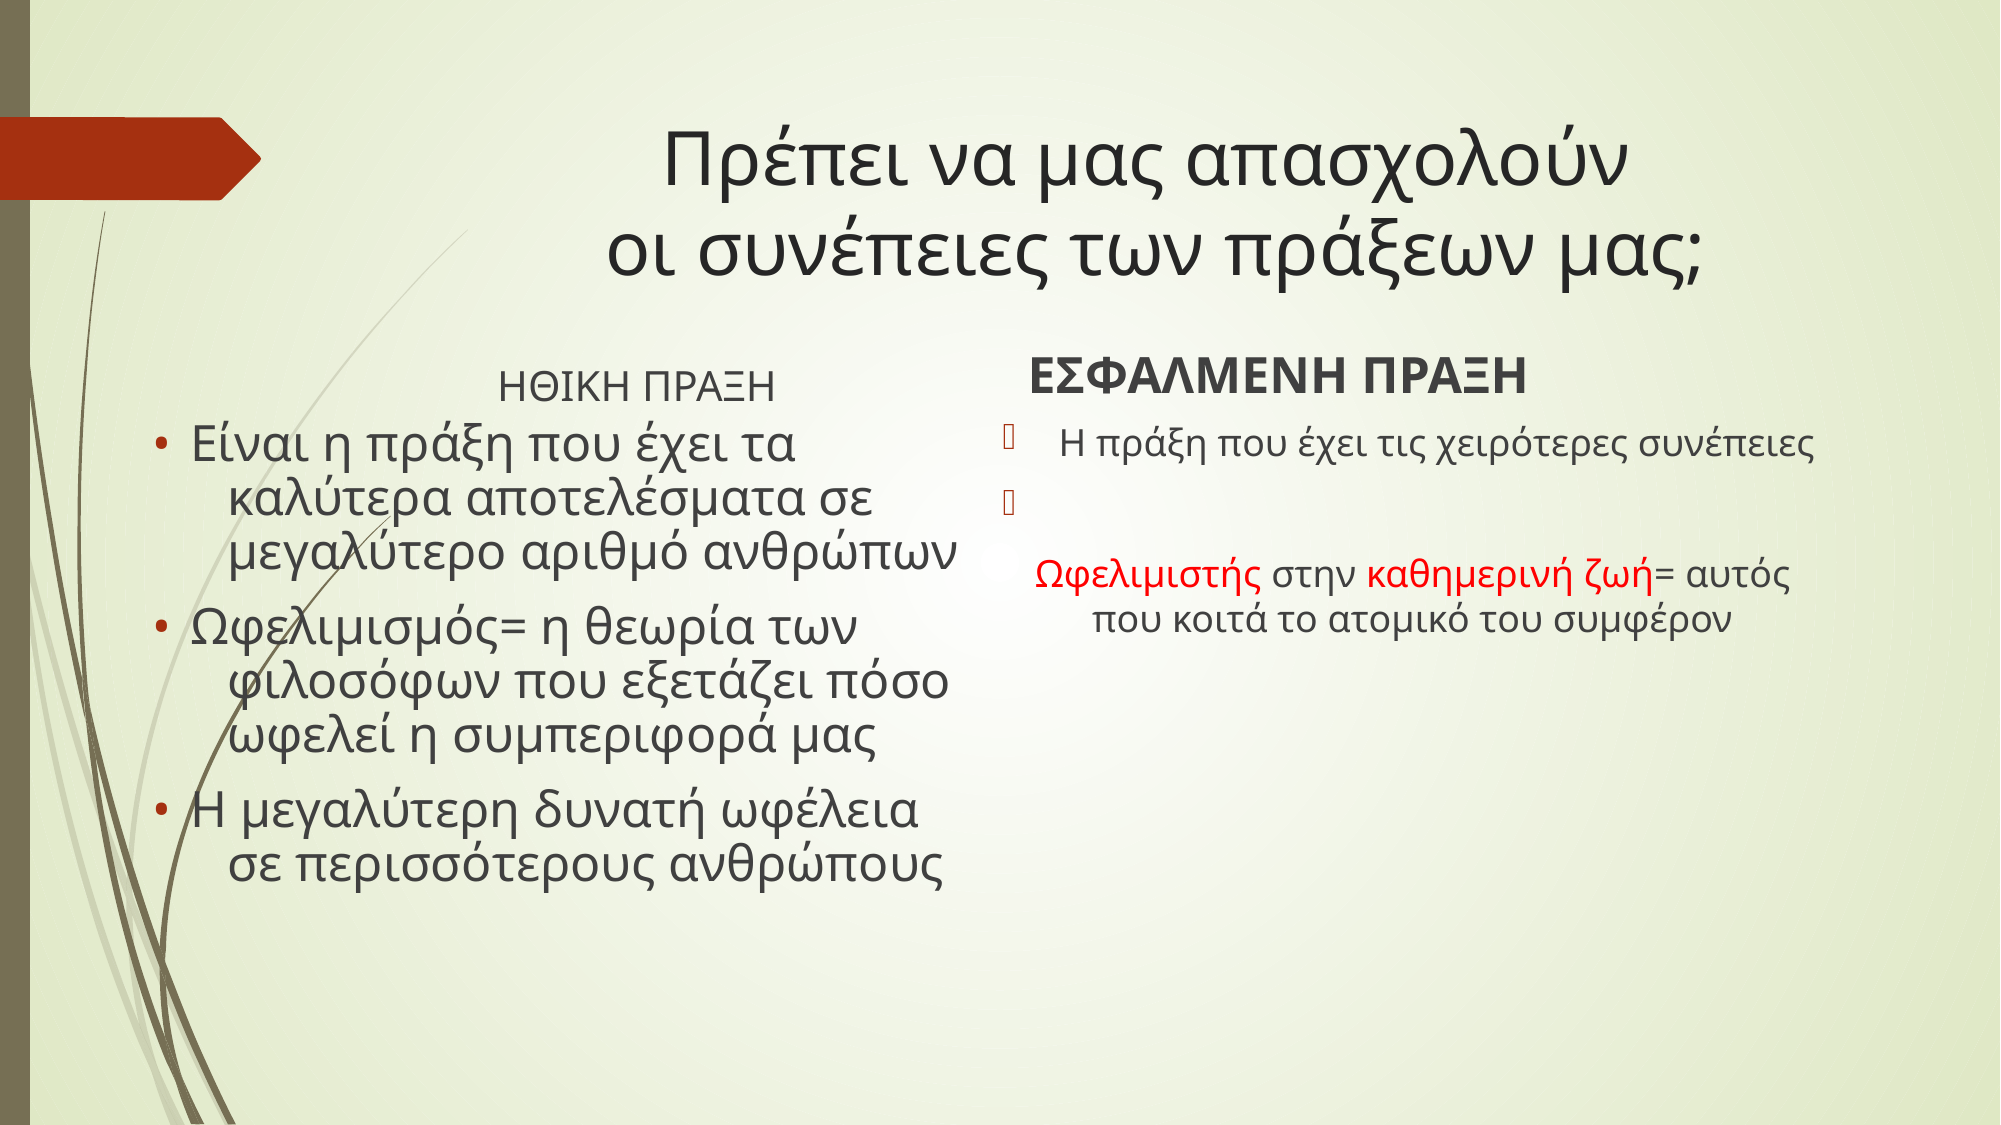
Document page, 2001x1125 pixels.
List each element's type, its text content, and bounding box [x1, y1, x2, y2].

list Είναι η πράξη που έχει τα καλύτερα αποτελέσματα σε μεγαλύτερο αριθμό ανθρώπων Ωφελιμισμός= η θεωρία των φιλοσόφων που εξετάζει πόσο ωφελεί η συμπεριφορά μας Η μεγαλύτερη δυνατή ωφέλεια σε περισσότερους ανθρώπους [137, 410, 984, 1016]
list ΕΣΦΑΛΜΕΝΗ ΠΡΑΞΗ [1012, 275, 1863, 411]
list Η πράξη που έχει τις χειρότερες συνέπειες Ωφελιμιστής στην καθημερινή ζωή= αυτός που κοιτά το ατομικό του συμφέρον [987, 410, 1838, 1016]
list ΗΘΙΚΗ ΠΡΑΞΗ [482, 323, 1012, 419]
title Πρέπει να μας απασχολούν οι συνέπειες των πράξεων μας; [425, 102, 1888, 313]
